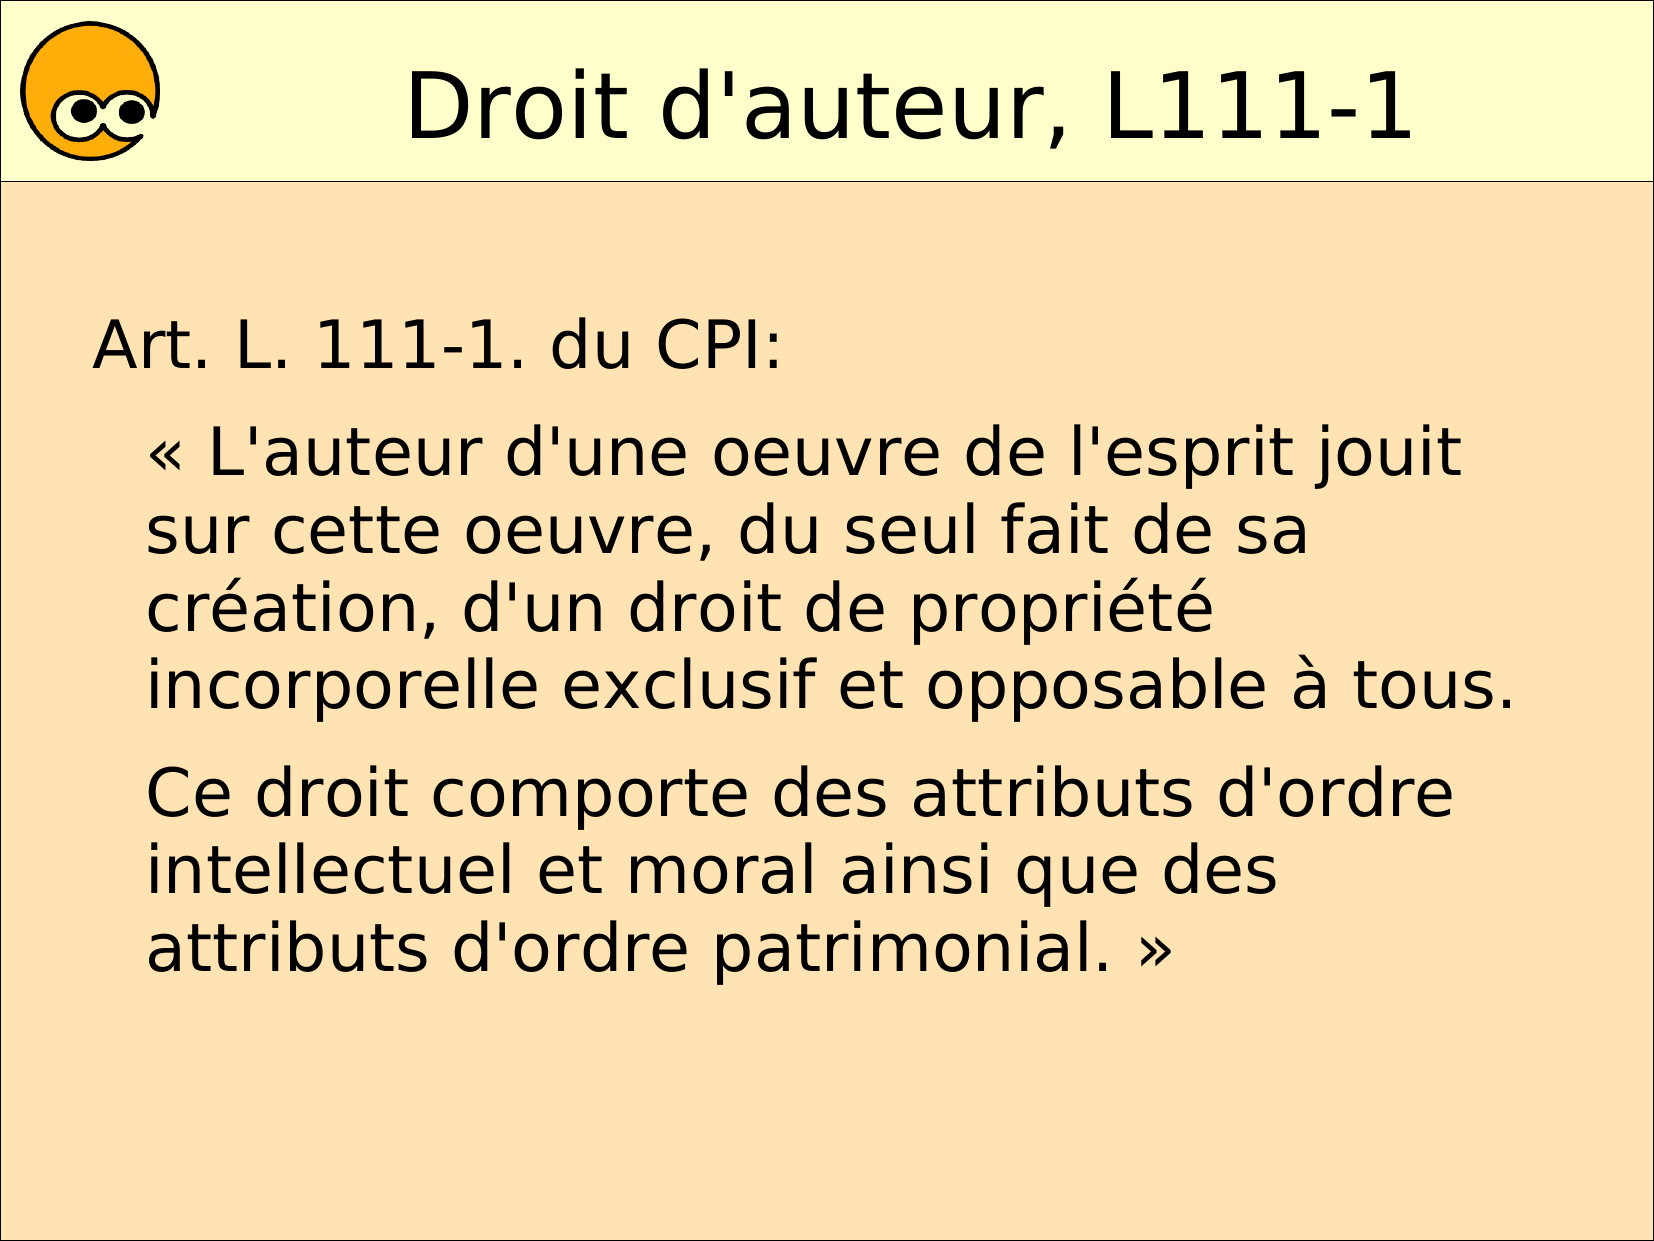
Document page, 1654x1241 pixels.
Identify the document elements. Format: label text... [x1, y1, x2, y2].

picture [20, 21, 160, 161]
title Droit d'auteur, L111-1 [203, 47, 1620, 167]
list Art. L. 111-1. du CPI: « L'auteur d'une oeuvre de l'esprit jouit sur cette oeuvre, du seul fait de sa création, d'un droit de propriété incorporelle exclusif et opposable à tous. Ce droit comporte des attributs d'ordre intellectuel et moral ainsi que des attributs d'ordre patrimonial. » [74, 306, 1555, 1125]
